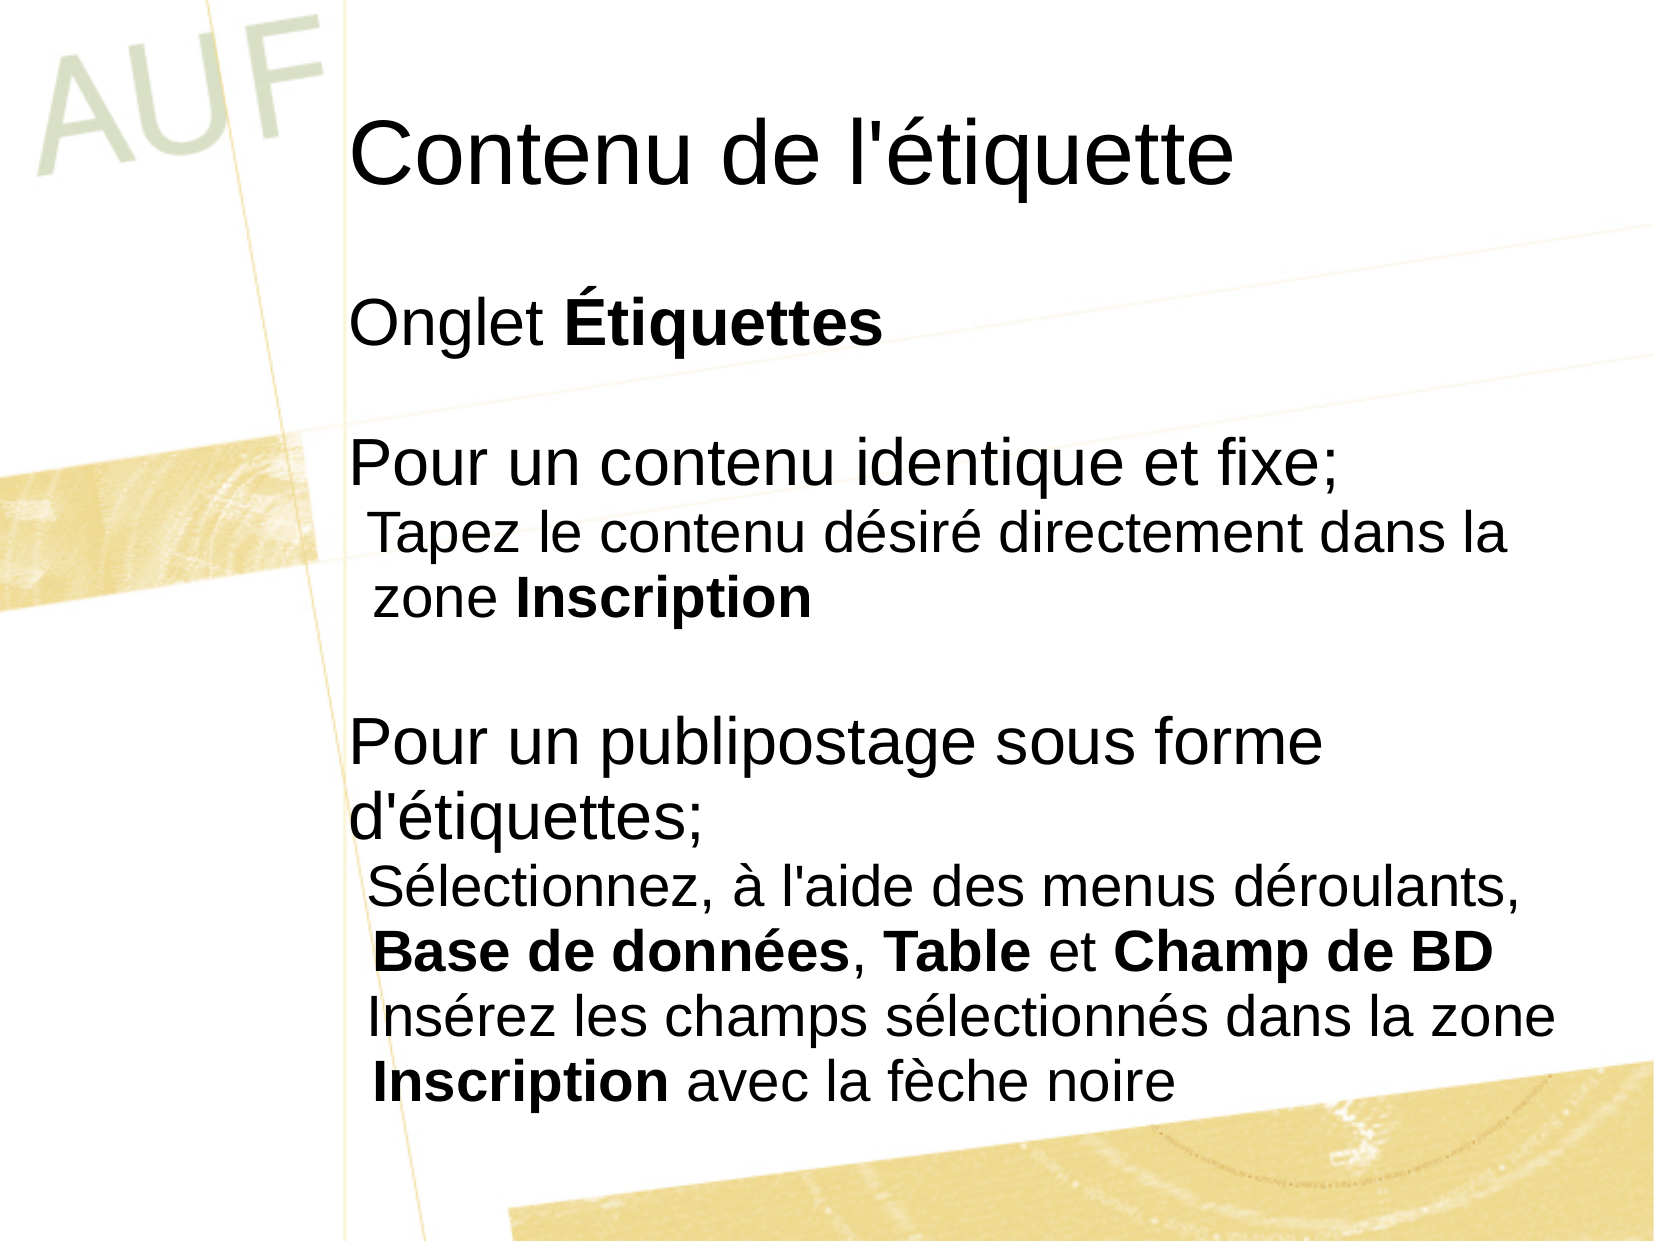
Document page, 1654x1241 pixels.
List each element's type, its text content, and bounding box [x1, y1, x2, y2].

title Contenu de l'étiquette [82, 49, 1571, 257]
subtitle Onglet Étiquettes Pour un contenu identique et fixe; Tapez le contenu désiré directement dans la zone Inscription Pour un publipostage sous forme d'étiquettes; Sélectionnez, à l'aide des menus déroulants, Base de données, Table et Champ de BD Insérez les champs sélectionnés dans la zone Inscription avec la fèche noire [82, 283, 1571, 1116]
picture [0, 0, 1654, 1241]
